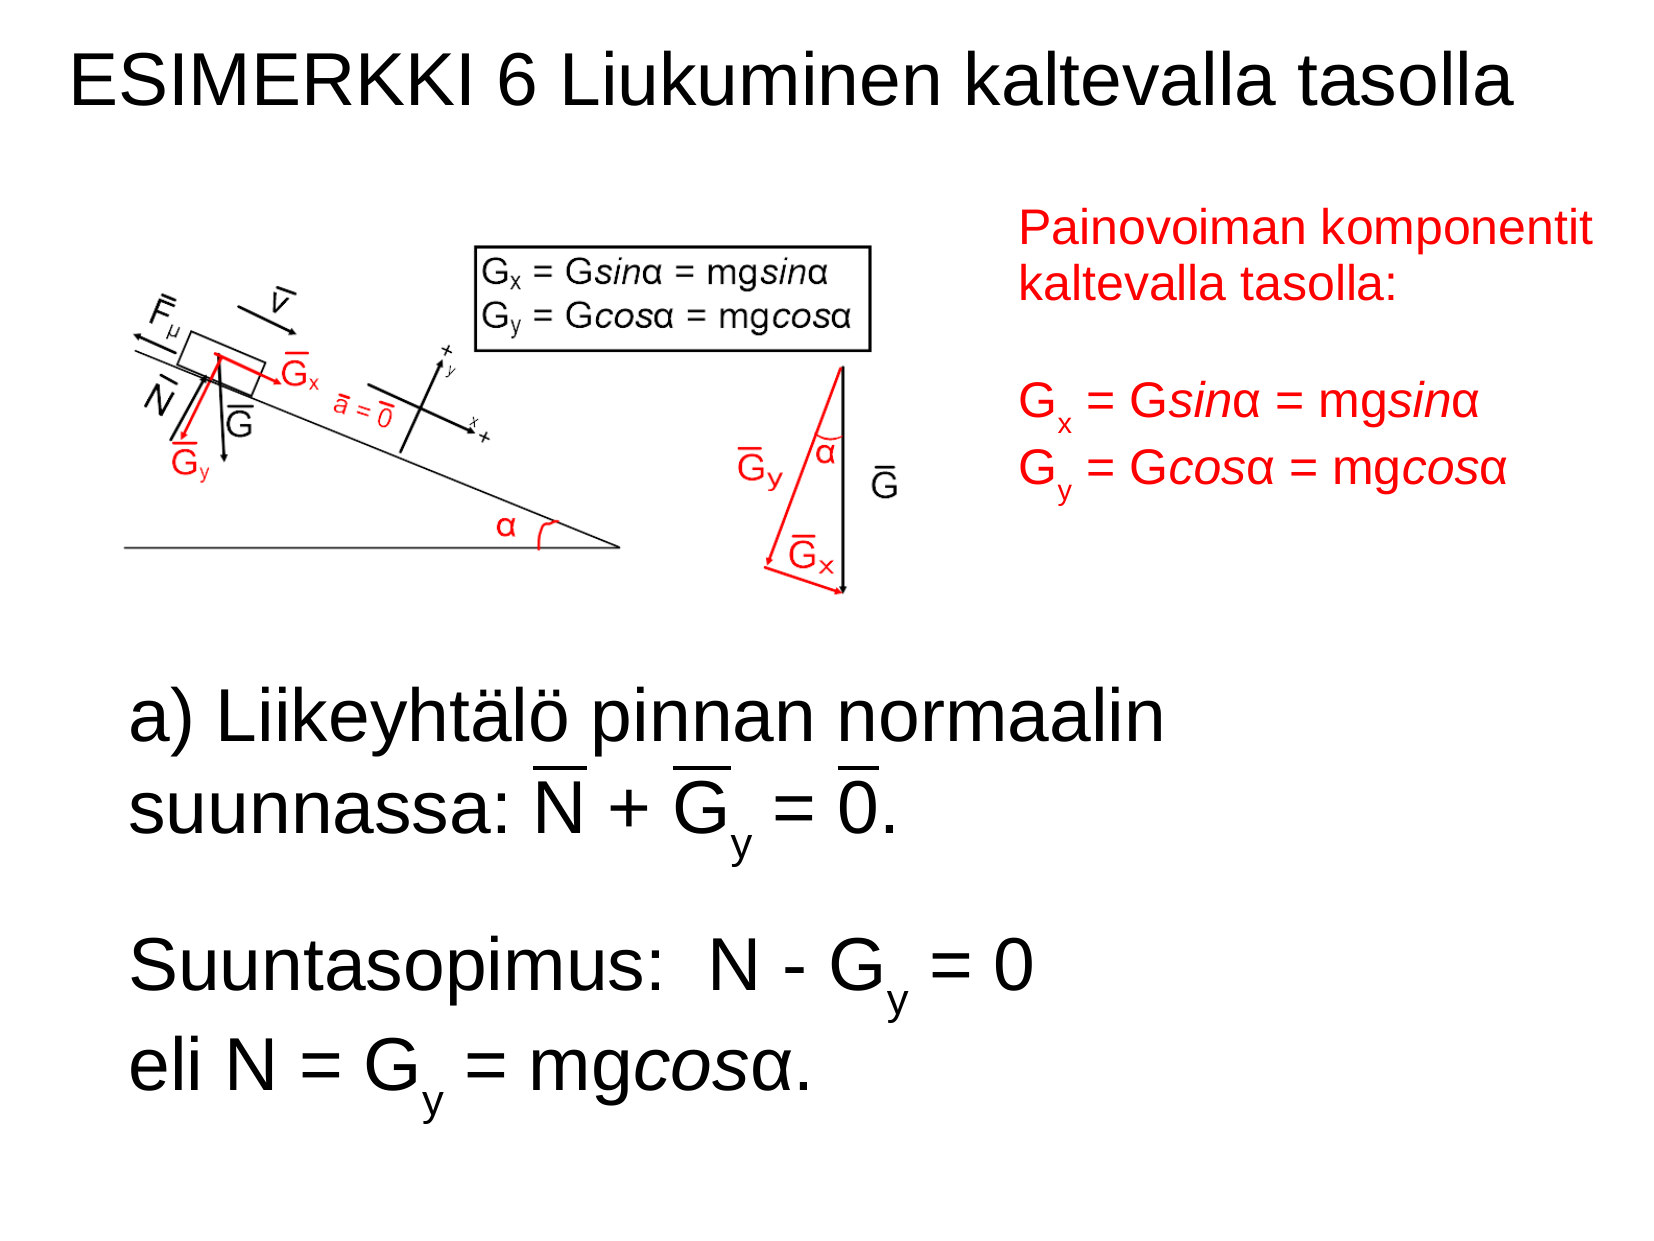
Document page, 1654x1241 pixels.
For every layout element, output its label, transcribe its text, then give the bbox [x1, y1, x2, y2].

text_box a) Liikeyhtälö pinnan normaalin suunnassa: N + Gy = 0. Suuntasopimus: N - Gy = 0 eli N = Gy = mgcosα. [113, 662, 1441, 1123]
text_box Painovoiman komponentit kaltevalla tasolla: Gx = Gsinα = mgsinα Gy = Gcosα = mgcosα [1003, 188, 1642, 556]
picture [70, 188, 977, 632]
text_box ESIMERKKI 6 Liukuminen kaltevalla tasolla [53, 25, 1630, 130]
